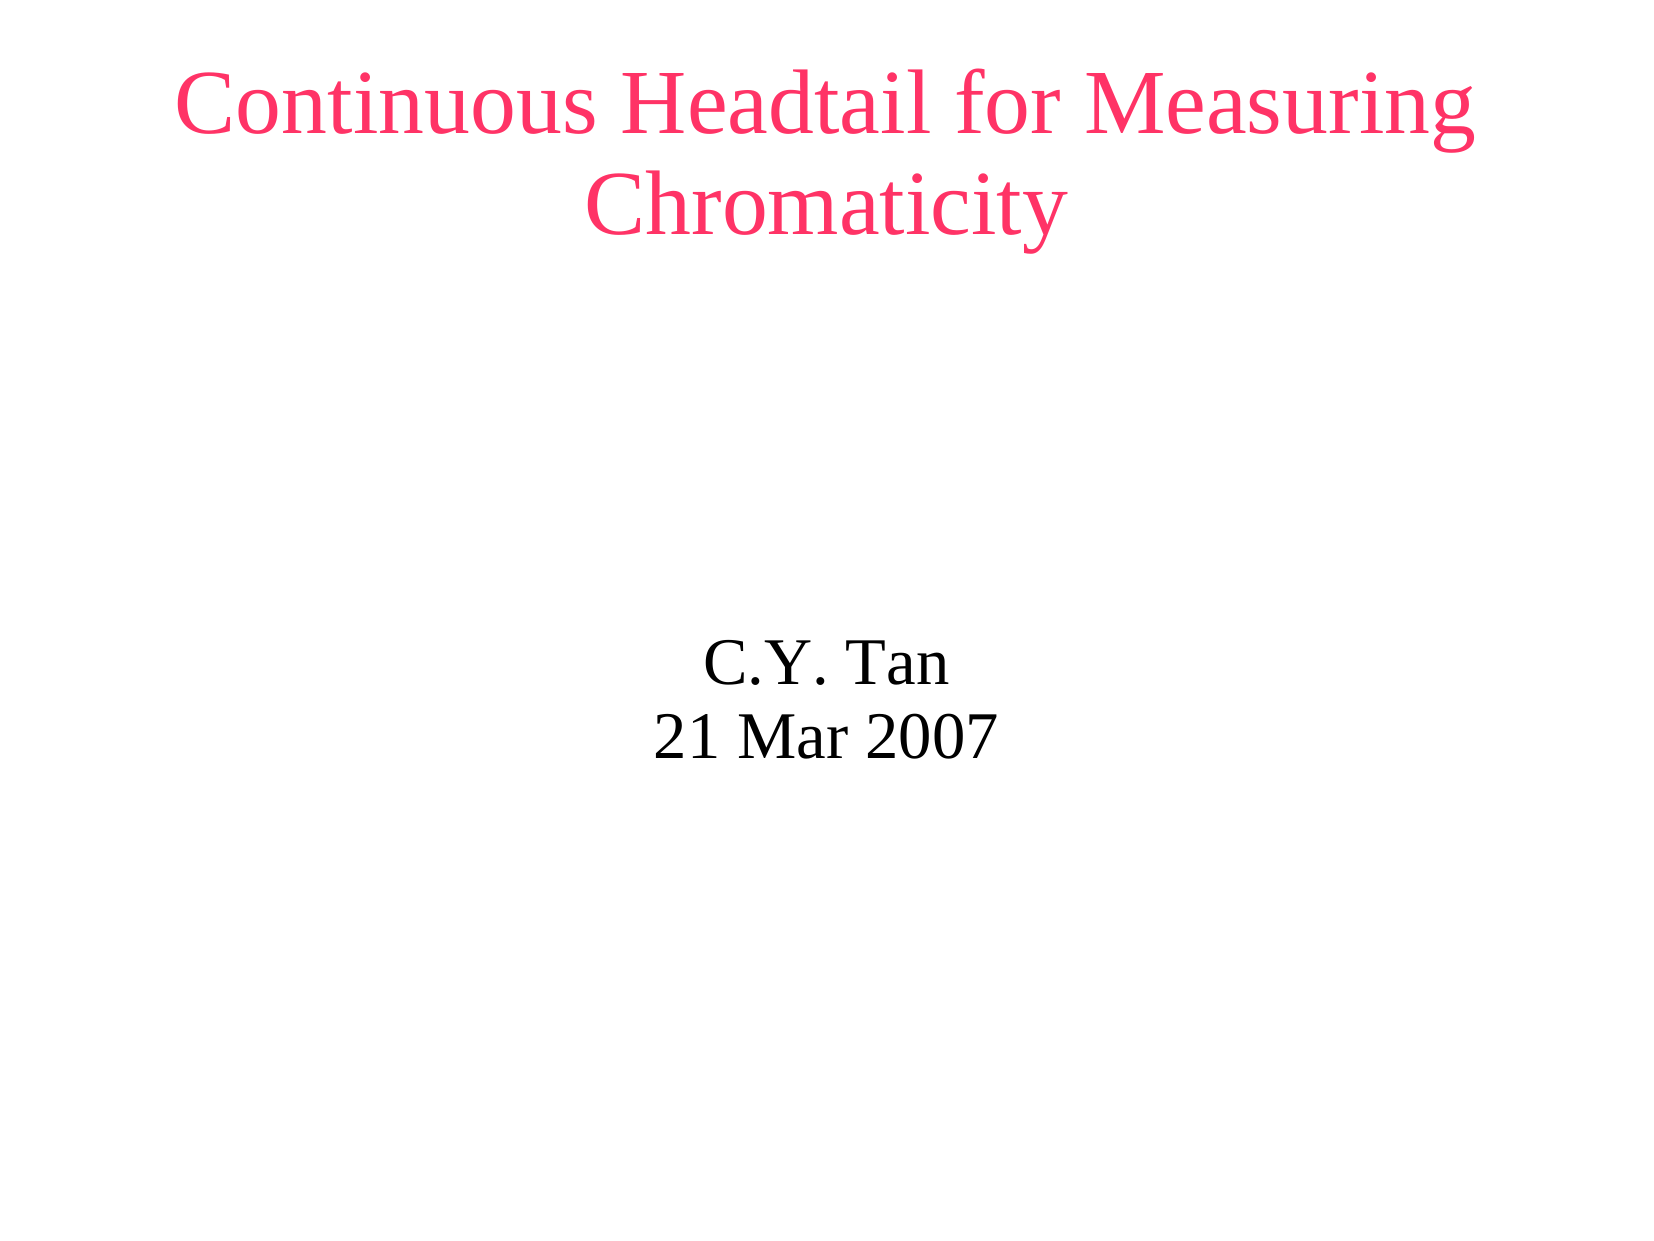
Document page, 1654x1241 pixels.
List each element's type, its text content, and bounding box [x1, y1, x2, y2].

title Continuous Headtail for Measuring Chromaticity [82, 41, 1571, 265]
subtitle C.Y. Tan 21 Mar 2007 [82, 290, 1571, 1109]
